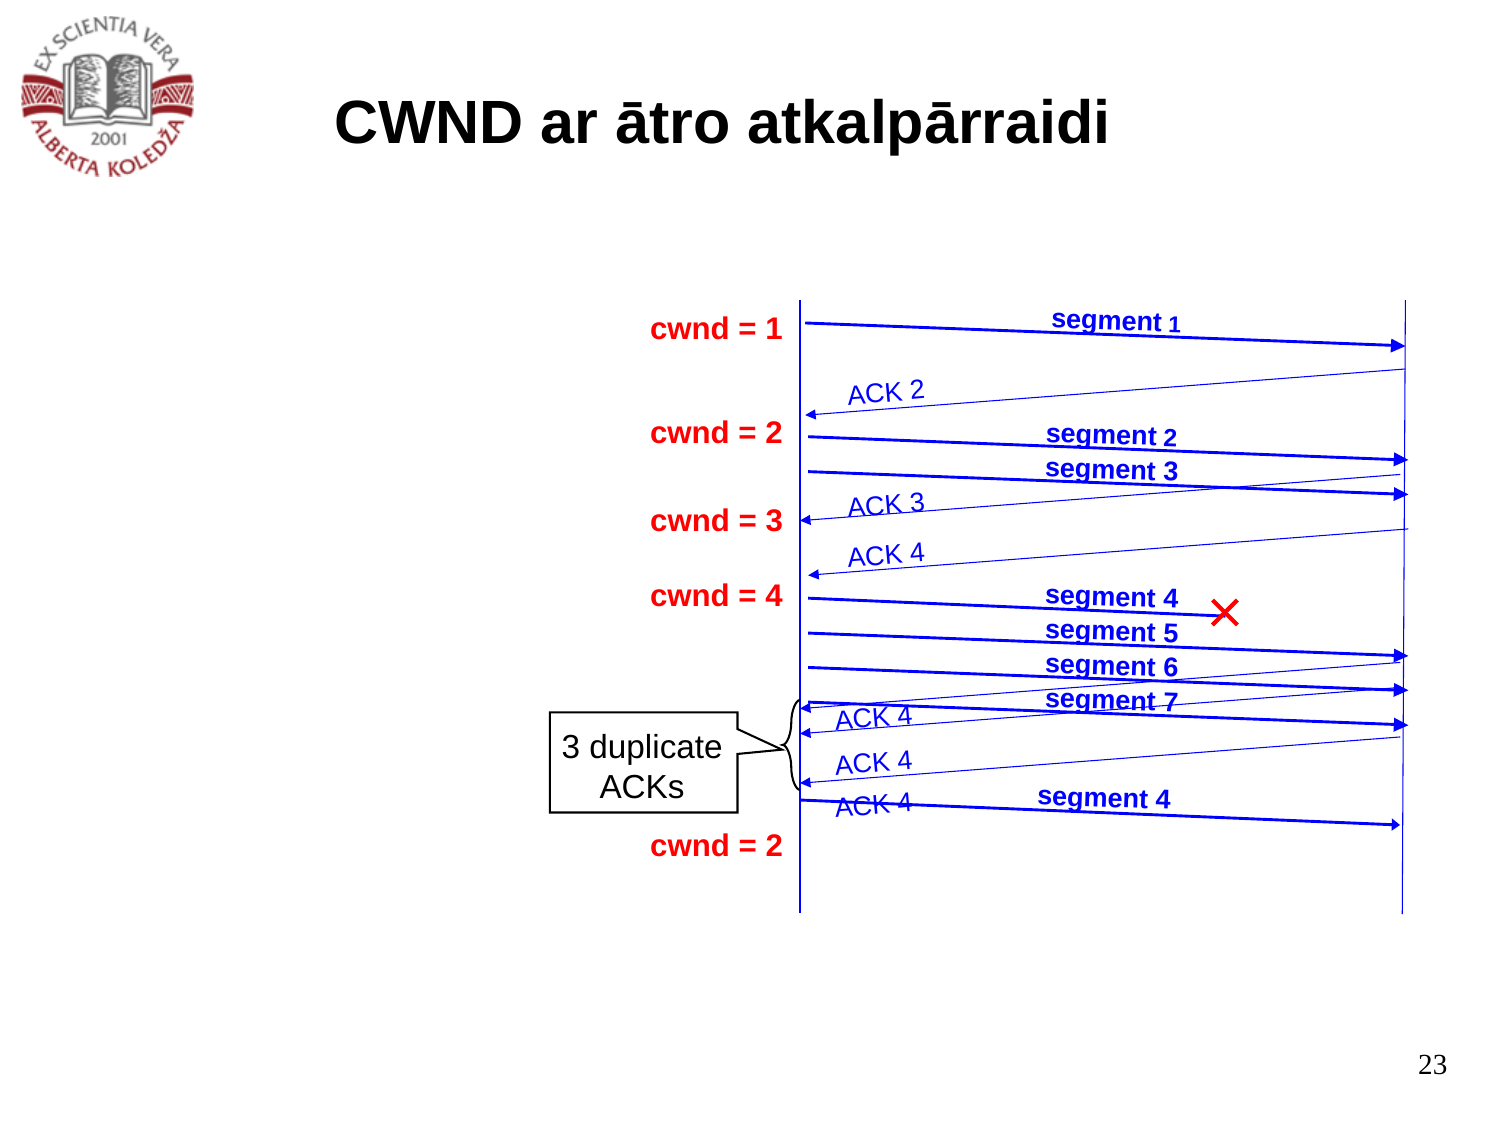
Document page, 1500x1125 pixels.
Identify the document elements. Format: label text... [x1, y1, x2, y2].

text_box ACK 3 [848, 512, 927, 524]
text_box ACK 4 [833, 741, 914, 779]
picture [21, 16, 194, 177]
title CWND ar ātro atkalpārraidi [50, 62, 1374, 175]
text_box segment 4 [1036, 777, 1172, 816]
text_box ACK 4 [833, 784, 913, 803]
text_box segment 1 [1050, 300, 1183, 338]
text_box [1393, 452, 1409, 467]
text_box [1393, 648, 1409, 662]
text_box 3 duplicate ACKs [551, 717, 738, 811]
text_box cwnd = 3 [650, 499, 784, 538]
text_box [805, 409, 817, 420]
text_box [1393, 717, 1409, 732]
text_box ACK 3 [845, 484, 926, 516]
text_box [1393, 683, 1409, 697]
text_box <skaitlis> [1312, 1037, 1463, 1101]
text_box segment 7 [1045, 680, 1125, 689]
text_box [799, 514, 811, 526]
text_box [808, 569, 820, 580]
text_box ACK 4 [845, 534, 927, 574]
text_box segment 7 [1076, 706, 1179, 718]
text_box ACK 4 [835, 804, 914, 824]
text_box [1393, 487, 1409, 502]
text_box ACK 2 [845, 371, 927, 411]
text_box ACK 4 [833, 696, 914, 729]
text_box [1390, 338, 1406, 353]
text_box segment 3 [1044, 449, 1180, 487]
text_box cwnd = 2 [649, 411, 784, 450]
text_box cwnd = 2 [650, 824, 784, 863]
text_box segment 7 [1044, 683, 1180, 713]
text_box cwnd = 4 [649, 574, 784, 613]
text_box segment 5 [1044, 610, 1180, 649]
text_box [799, 777, 811, 788]
text_box cwnd = 1 [649, 308, 784, 346]
text_box segment 4 [1044, 576, 1180, 612]
text_box [799, 702, 811, 714]
text_box [799, 727, 811, 739]
text_box segment 6 [1044, 645, 1180, 682]
text_box ACK 4 [835, 726, 914, 736]
text_box segment 2 [1045, 415, 1179, 449]
